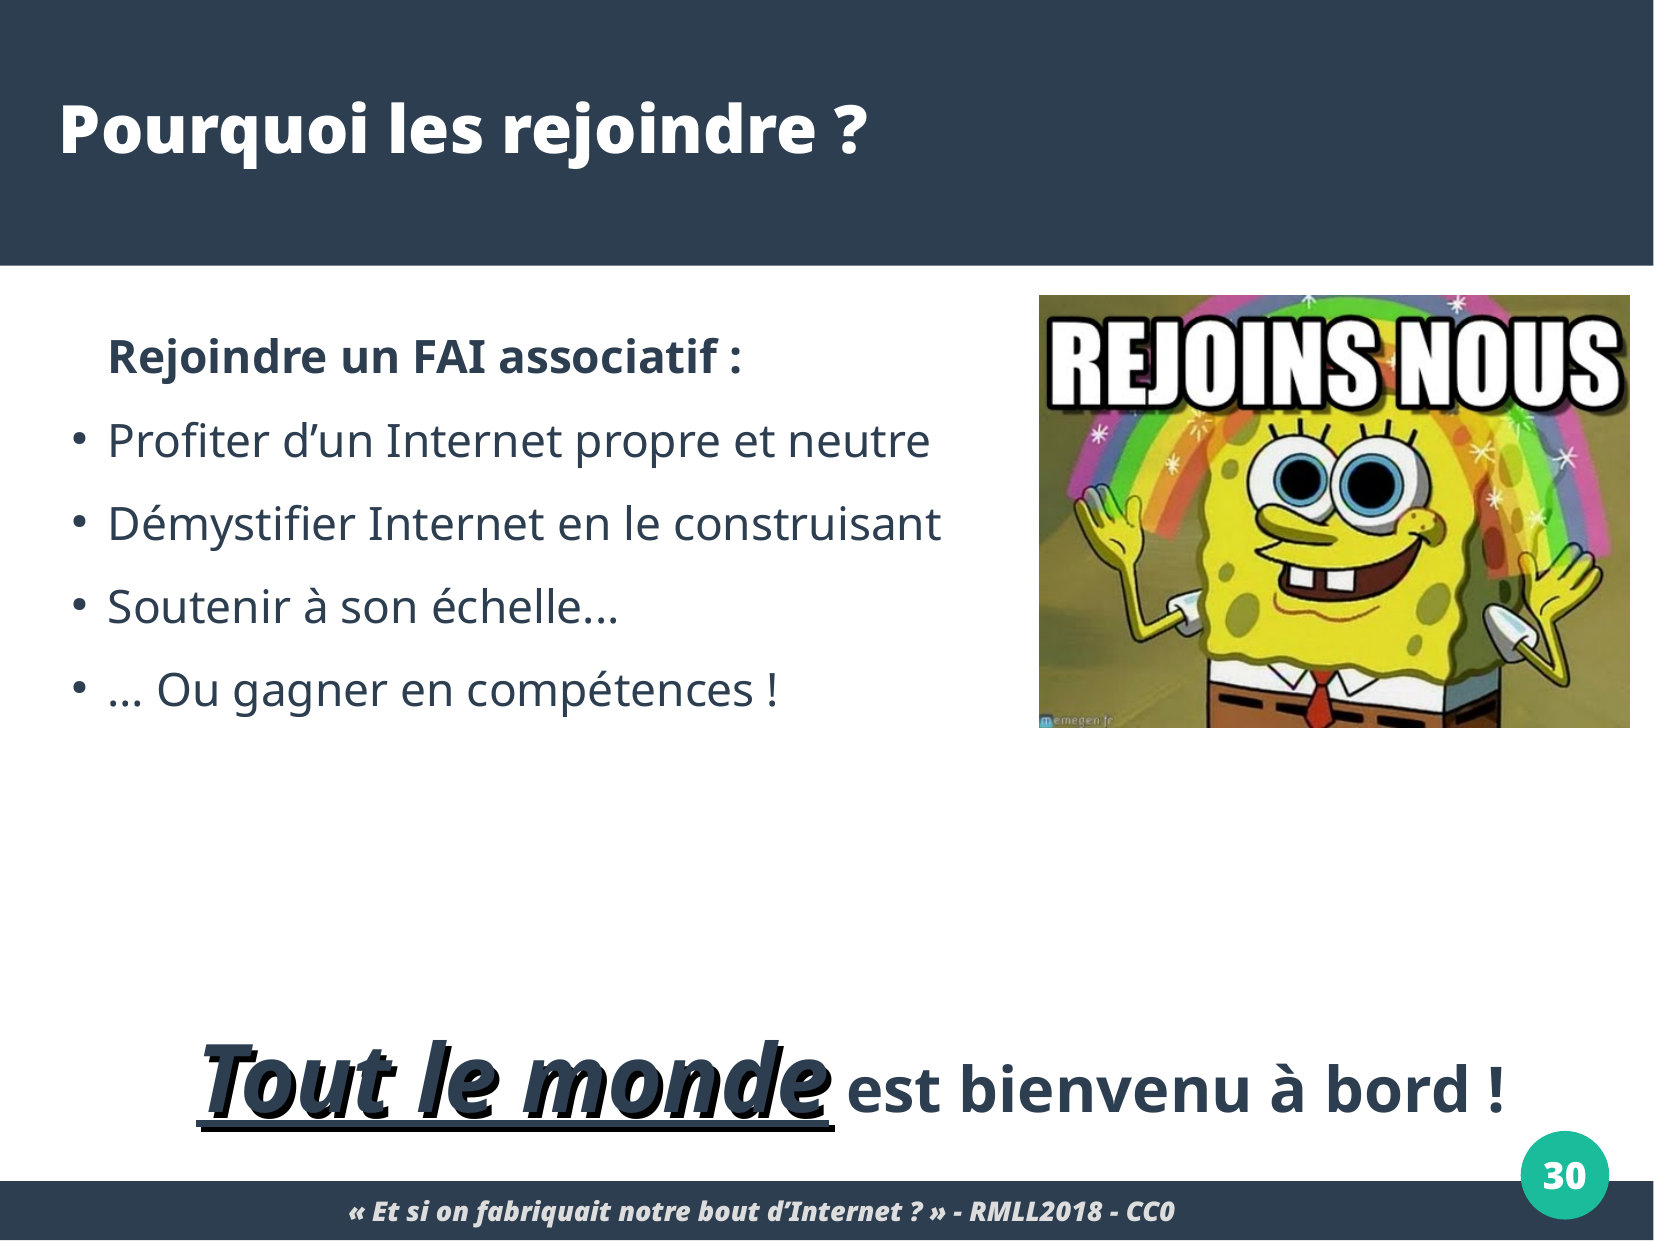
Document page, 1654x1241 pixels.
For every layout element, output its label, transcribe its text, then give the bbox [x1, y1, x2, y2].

list Rejoindre un FAI associatif : Profiter d’un Internet propre et neutre Démystifier Internet en le construisant Soutenir à son échelle... … Ou gagner en compétences ! Tout le monde est bienvenu à bord ! [59, 324, 1595, 1152]
picture [1039, 295, 1630, 728]
title Pourquoi les rejoindre ? [59, 49, 1595, 207]
